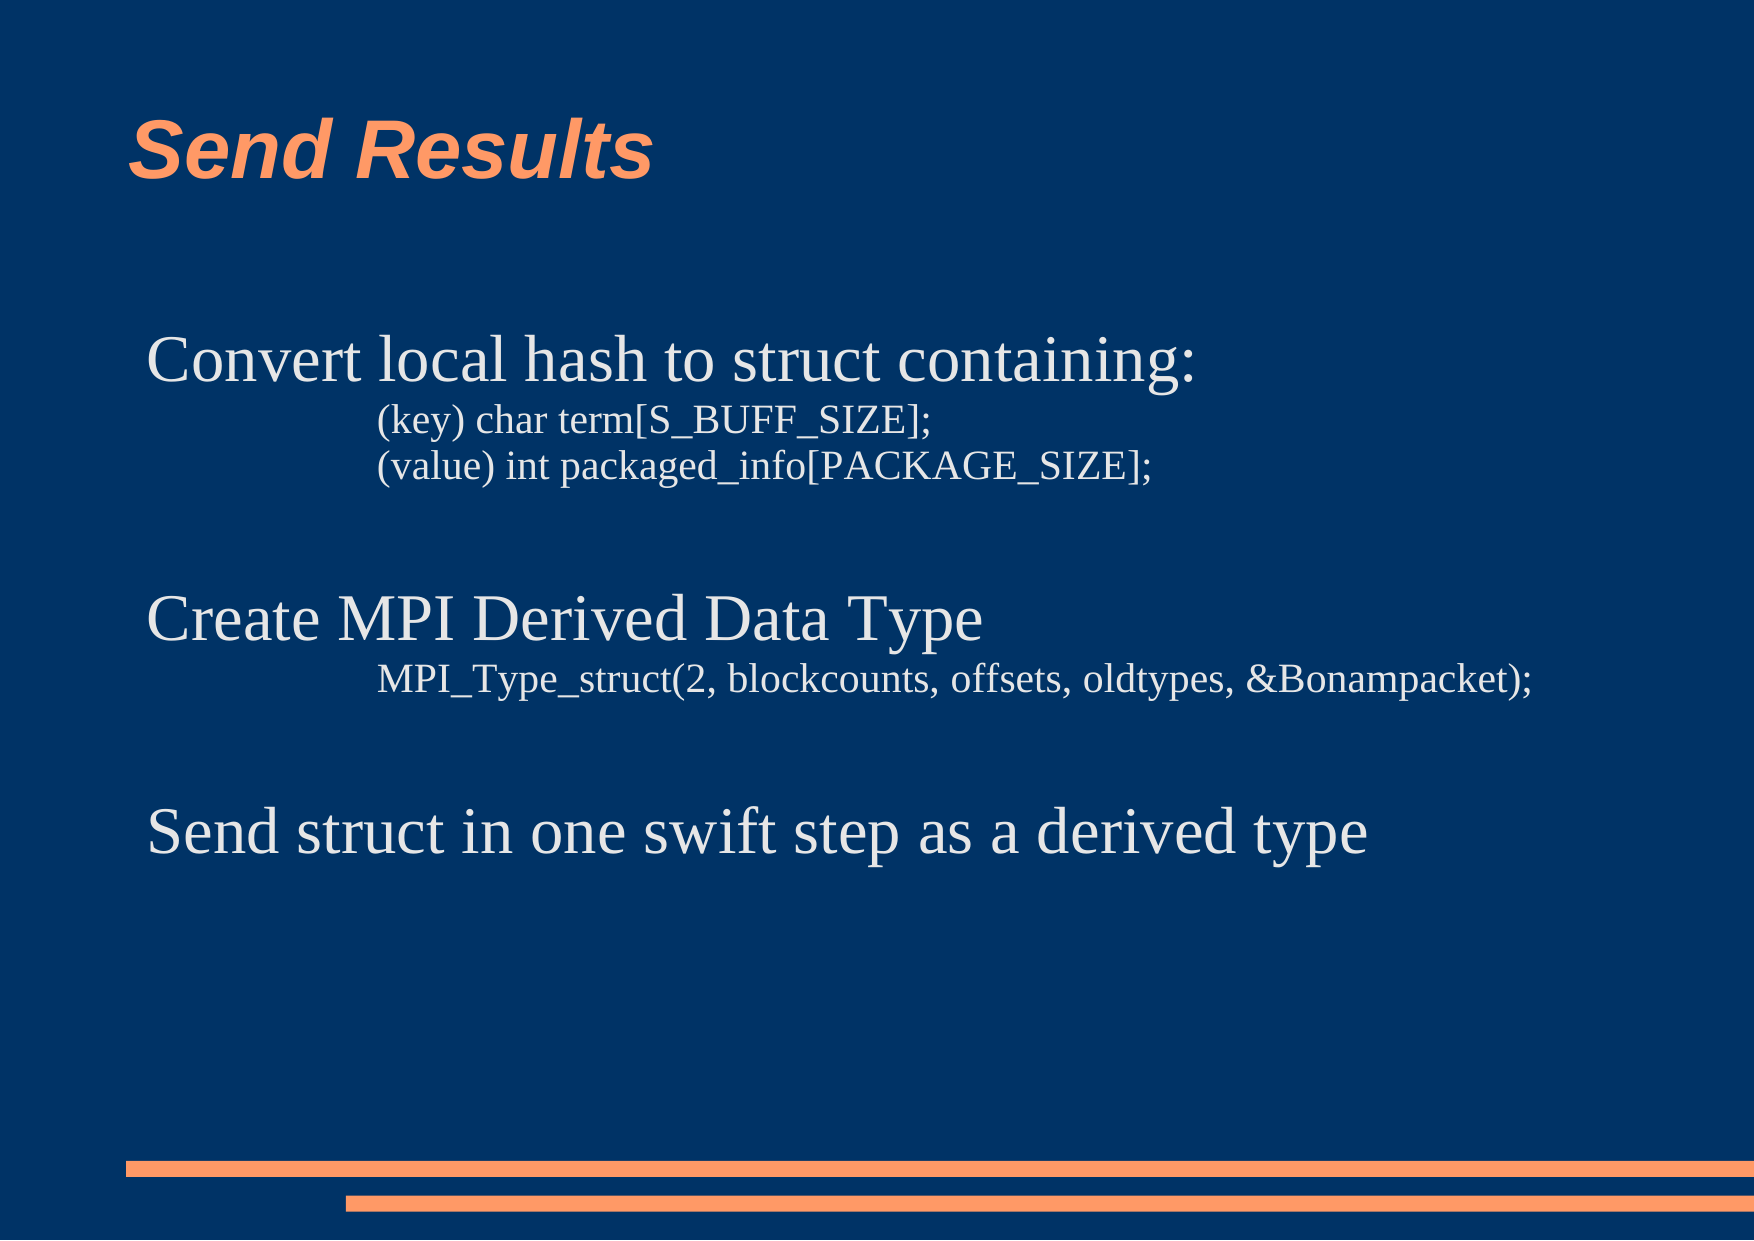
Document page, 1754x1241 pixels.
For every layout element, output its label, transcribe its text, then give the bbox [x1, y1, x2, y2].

list Convert local hash to struct containing: (key) char term[S_BUFF_SIZE]; (value) int packaged_info[PACKAGE_SIZE]; Create MPI Derived Data Type MPI_Type_struct(2, blockcounts, offsets, oldtypes, &Bonampacket); Send struct in one swift step as a derived type [128, 322, 1656, 874]
title Send Results [128, 46, 1627, 254]
